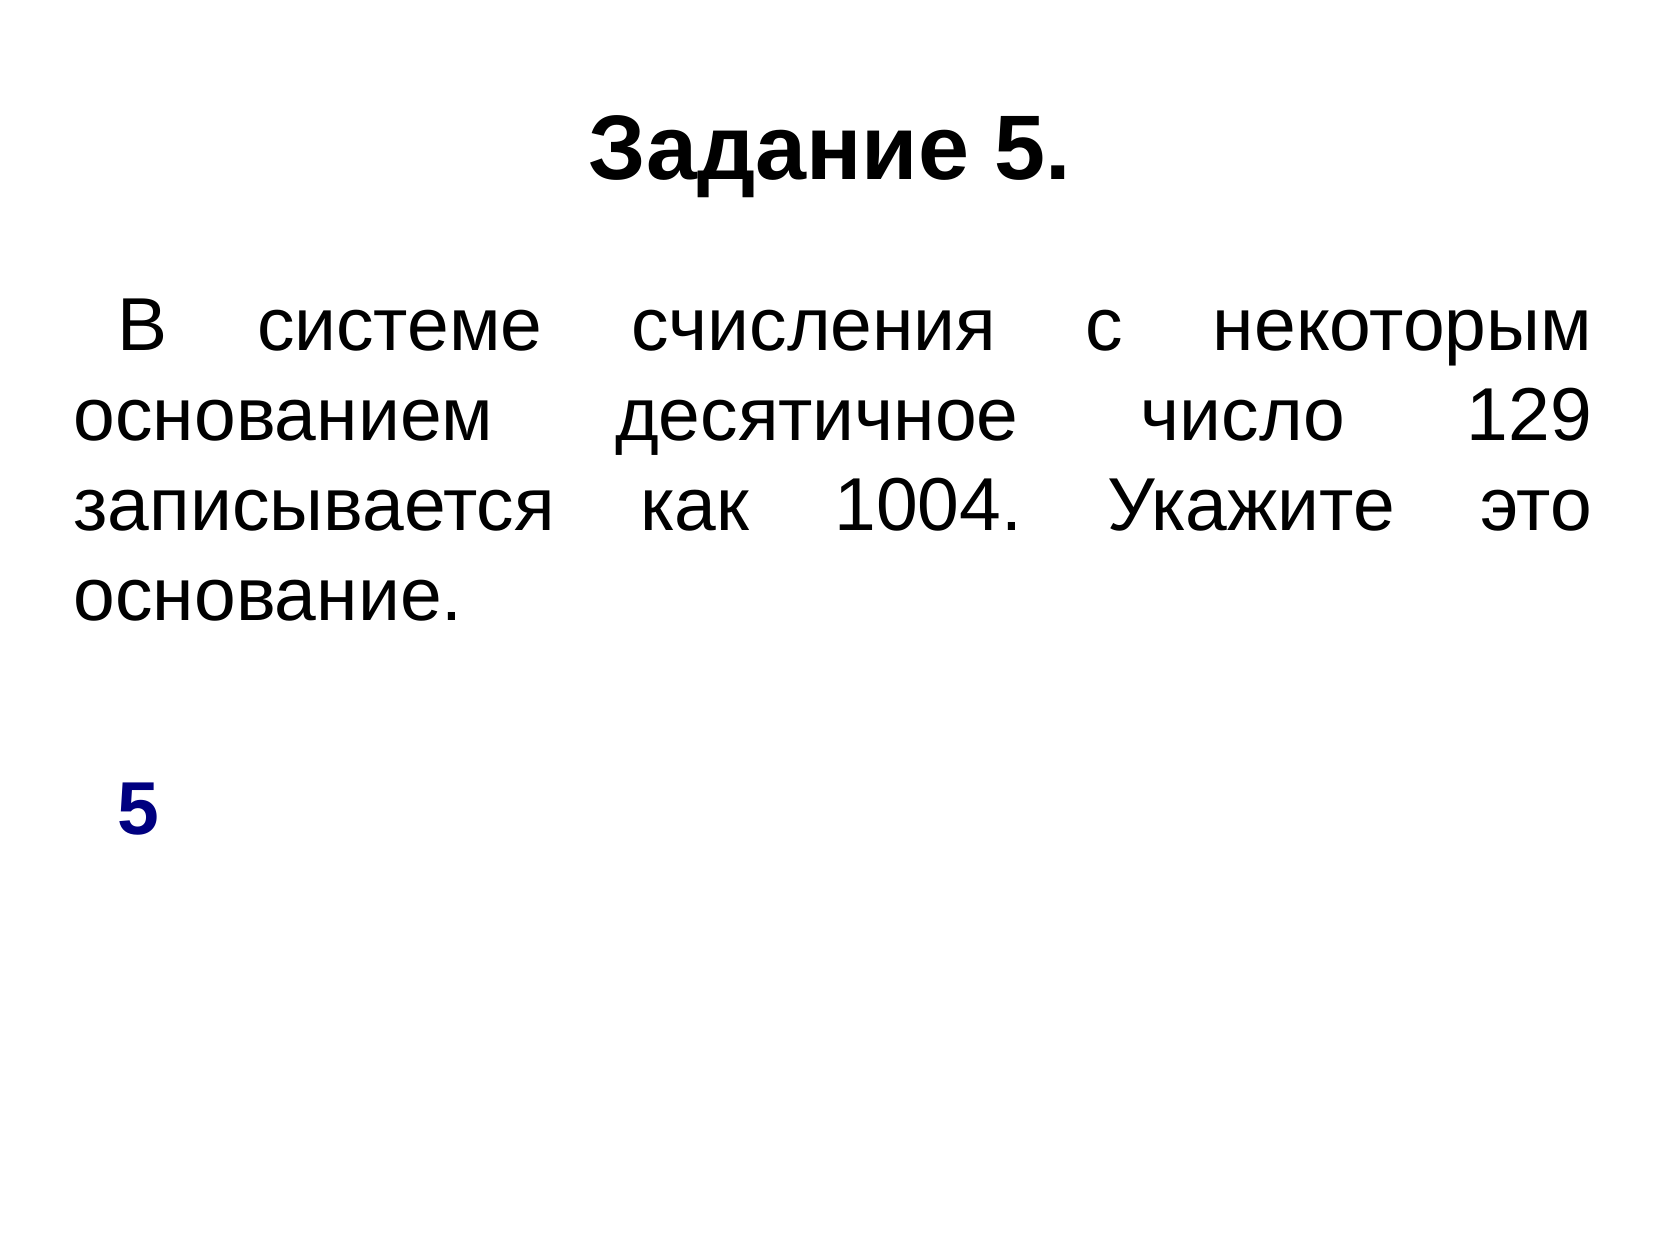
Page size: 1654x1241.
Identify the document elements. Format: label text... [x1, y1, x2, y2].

title Задание 5. [82, 68, 1571, 268]
text_box В системе счисления с некоторым основанием десятичное число 129 записывается как 1004. Укажите это основание. 5 [58, 268, 1609, 1194]
